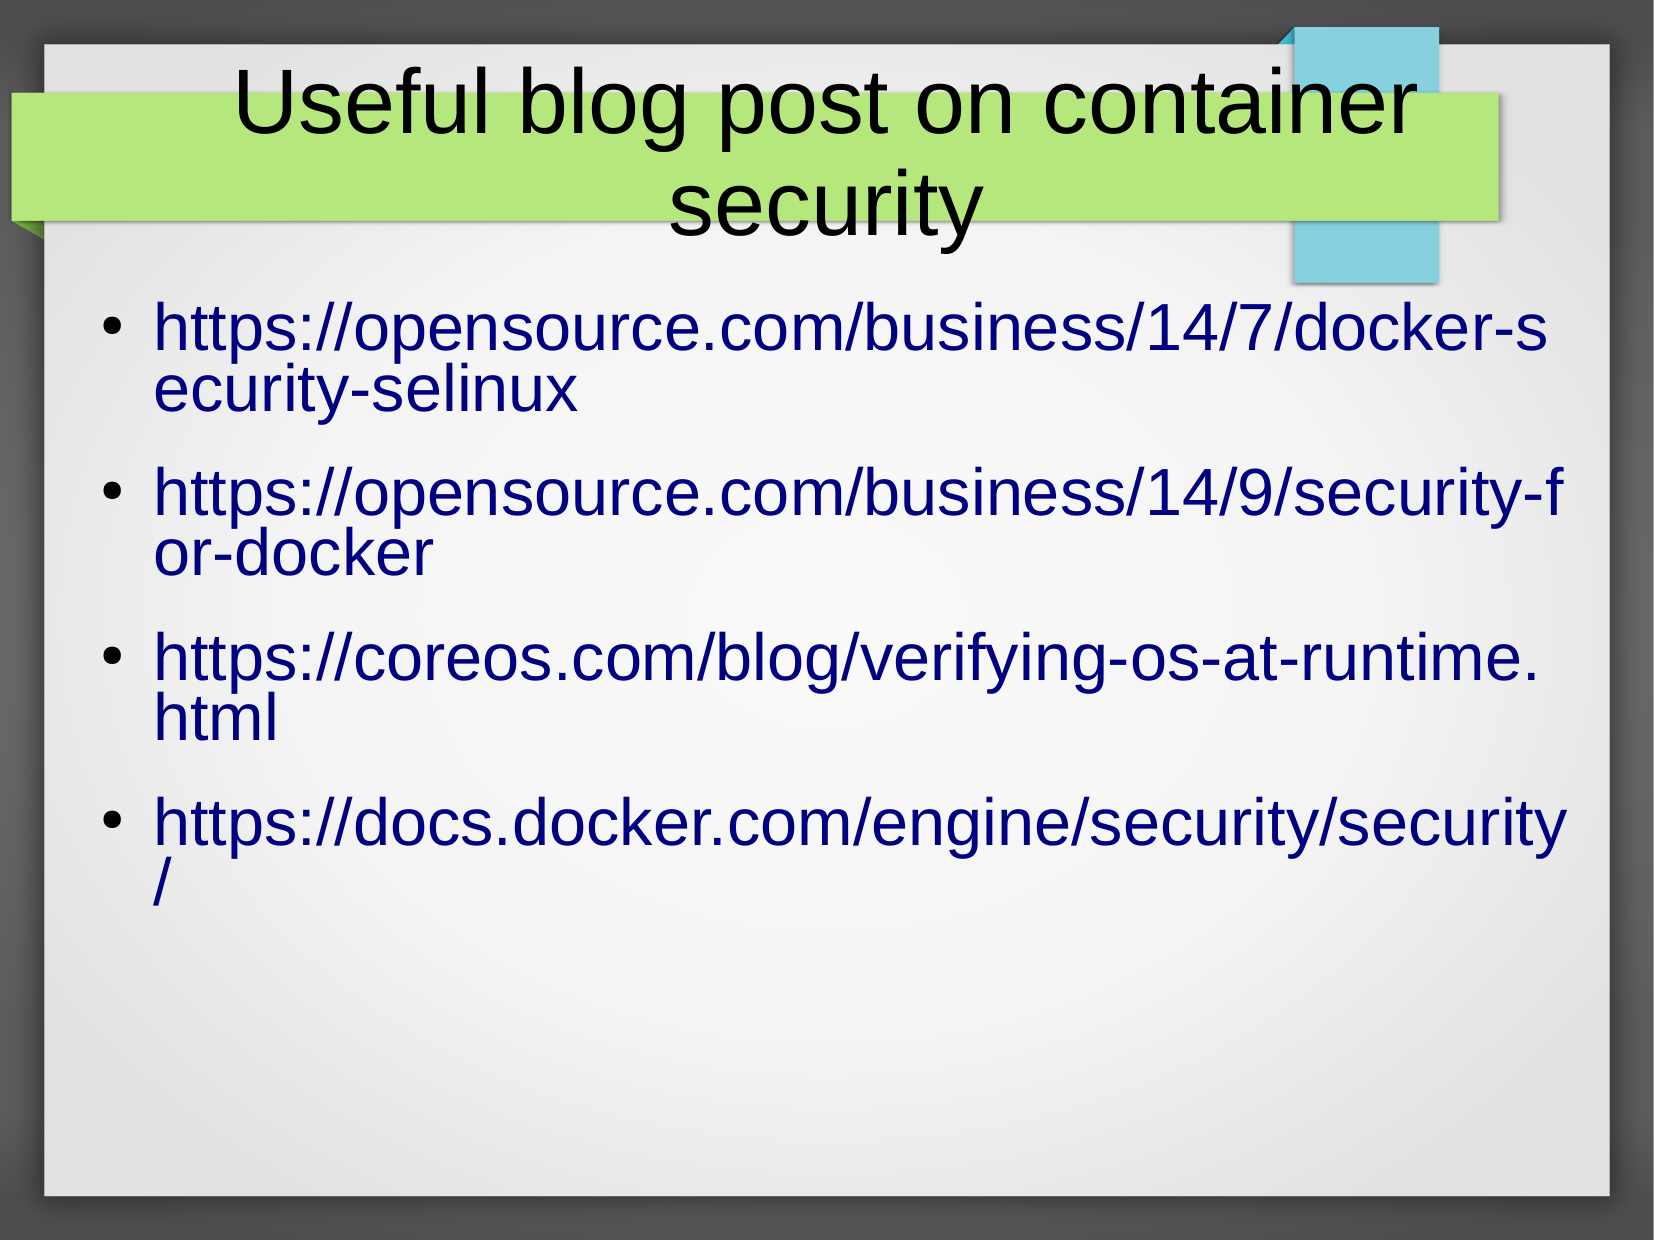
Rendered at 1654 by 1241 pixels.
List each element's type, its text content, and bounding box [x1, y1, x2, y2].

picture [0, 0, 1654, 1240]
title Useful blog post on container security [82, 49, 1571, 257]
list https://opensource.com/business/14/7/docker-security-selinux https://opensource.com/business/14/9/security-for-docker https://coreos.com/blog/verifying-os-at-runtime.html https://docs.docker.com/engine/security/security/ [82, 290, 1571, 1010]
